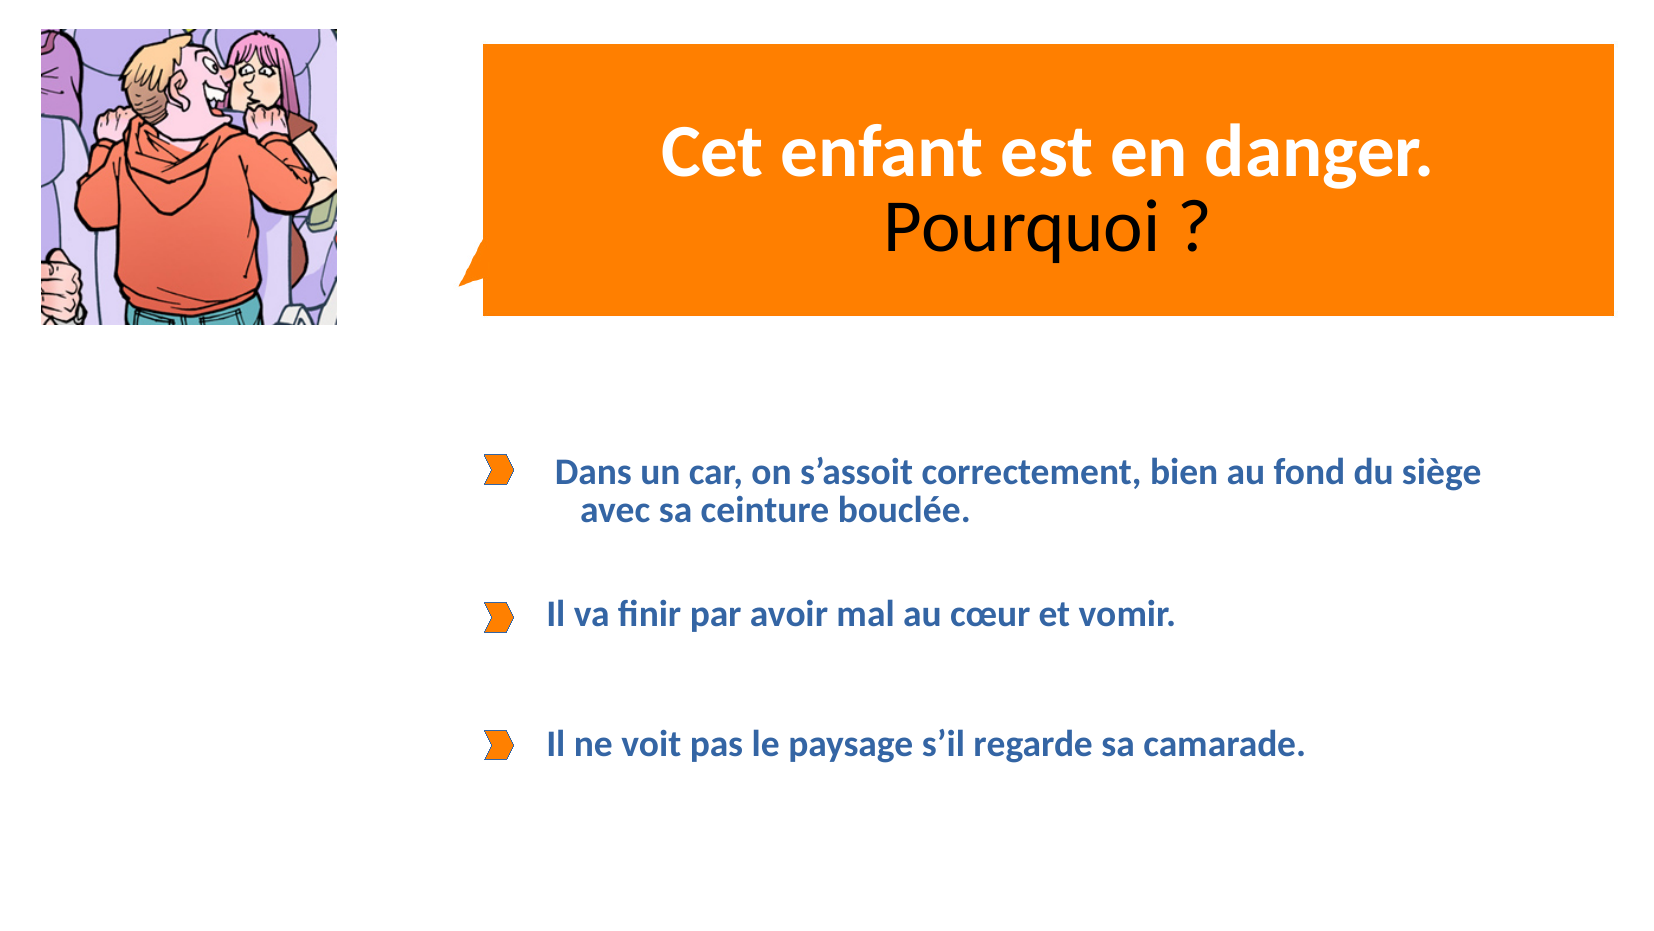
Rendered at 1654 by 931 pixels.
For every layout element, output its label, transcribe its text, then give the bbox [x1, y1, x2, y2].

text_box [484, 602, 514, 633]
text_box Il ne voit pas le paysage s’il regarde sa camarade. [531, 720, 1424, 774]
text_box [484, 454, 514, 485]
text_box [484, 730, 514, 760]
text_box Dans un car, on s’assoit correctement, bien au fond du siège avec sa ceinture bouclée. [531, 448, 1601, 540]
text_box Il va finir par avoir mal au cœur et vomir. [531, 590, 1424, 644]
picture [5, 0, 1654, 345]
text_box Cet enfant est en danger. Pourquoi ? [472, 112, 1625, 278]
